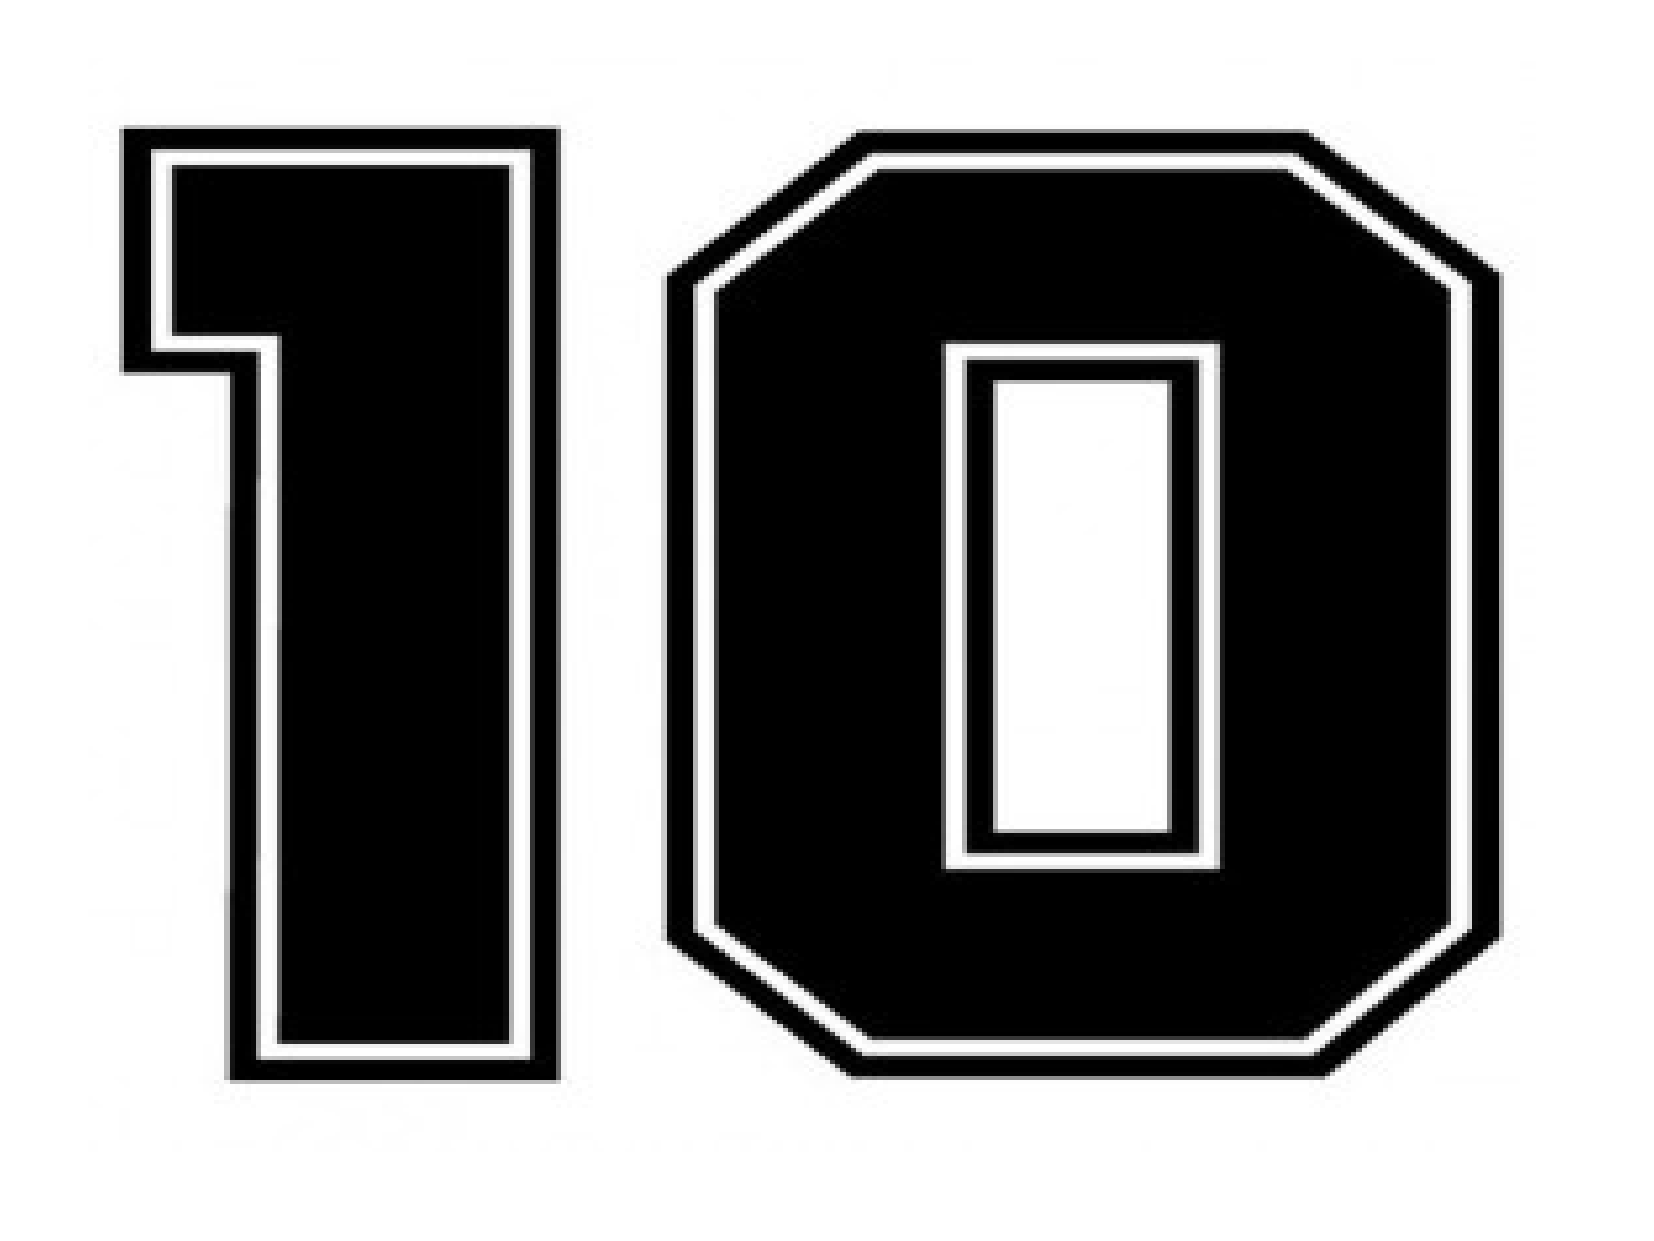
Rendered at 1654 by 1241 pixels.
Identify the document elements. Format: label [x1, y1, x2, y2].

picture [88, 58, 1536, 1152]
